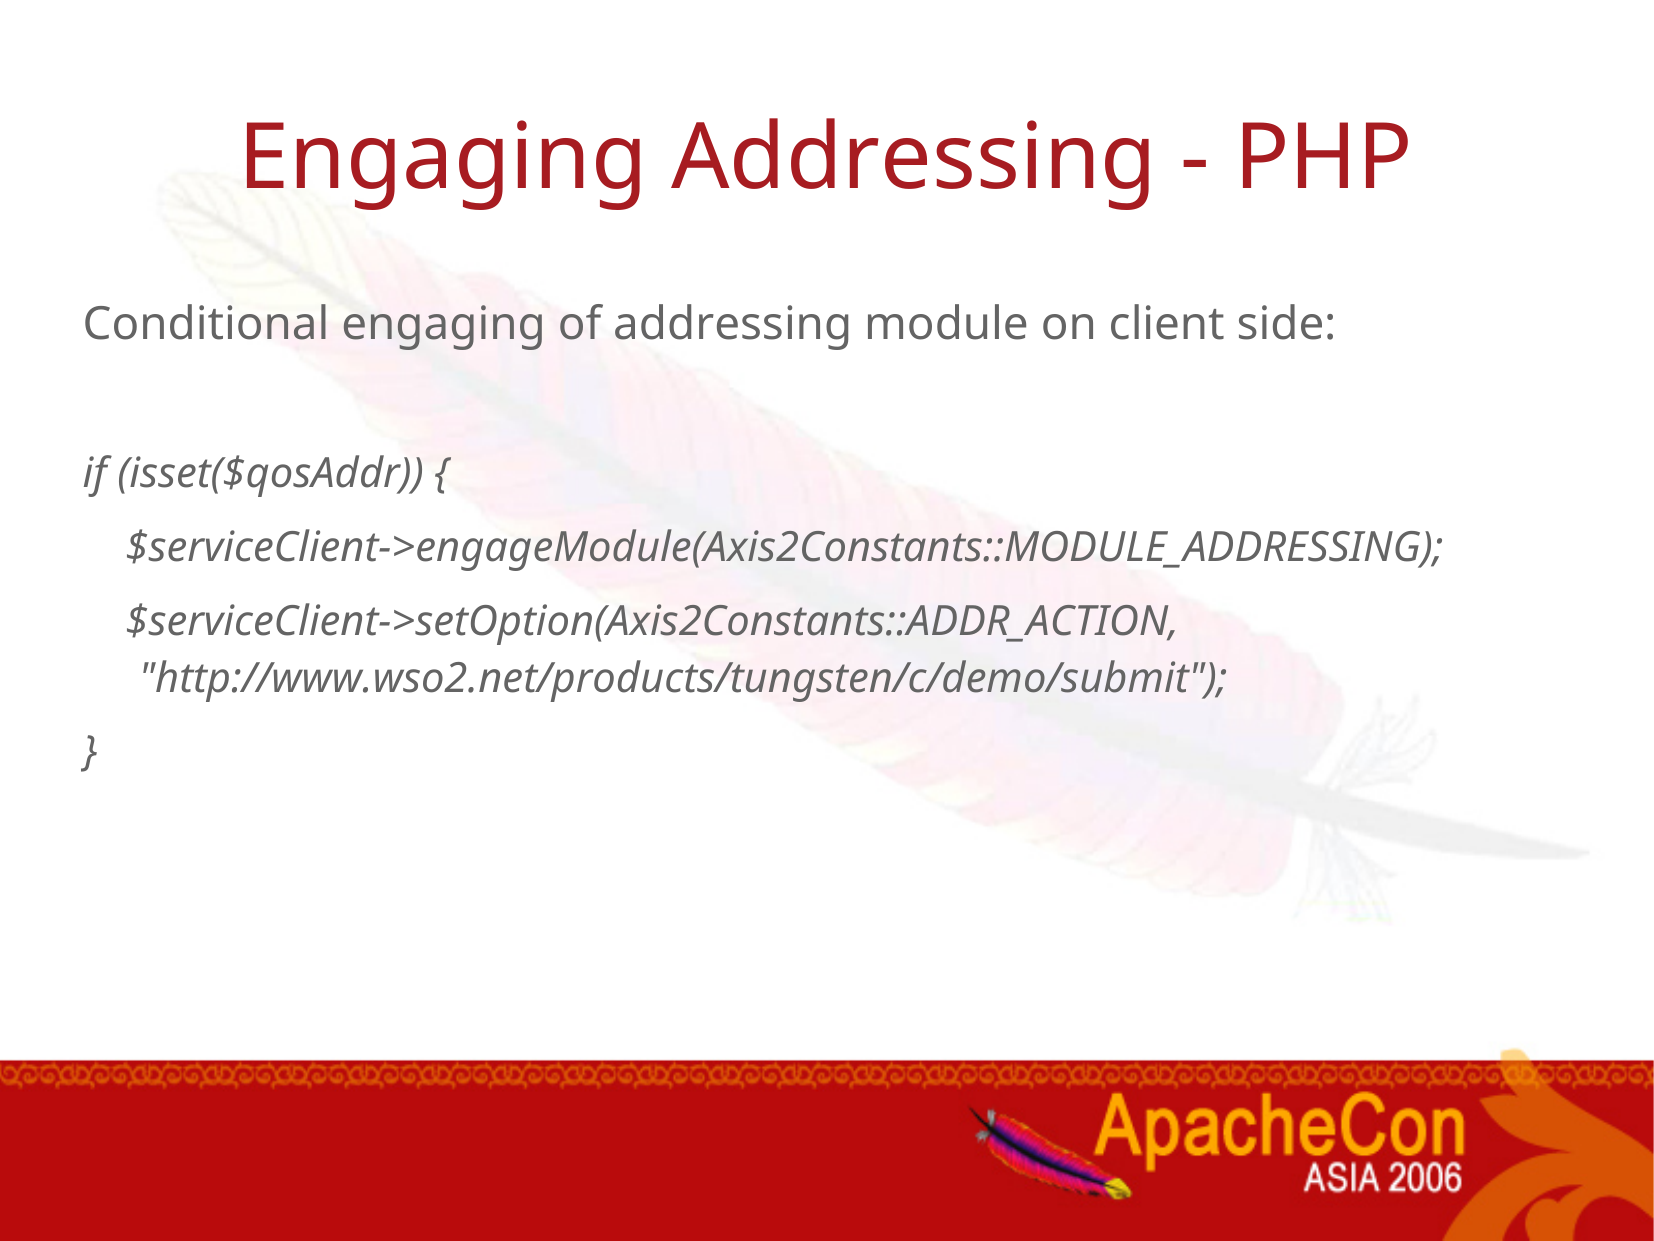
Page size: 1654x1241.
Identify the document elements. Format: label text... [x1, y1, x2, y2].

picture [0, 0, 1654, 1241]
list Conditional engaging of addressing module on client side: if (isset($qosAddr)) { $serviceClient->engageModule(Axis2Constants::MODULE_ADDRESSING); $serviceClient->setOption(Axis2Constants::ADDR_ACTION, "http://www.wso2.net/products/tungsten/c/demo/submit"); } [82, 290, 1571, 1109]
title Engaging Addressing - PHP [82, 49, 1571, 257]
